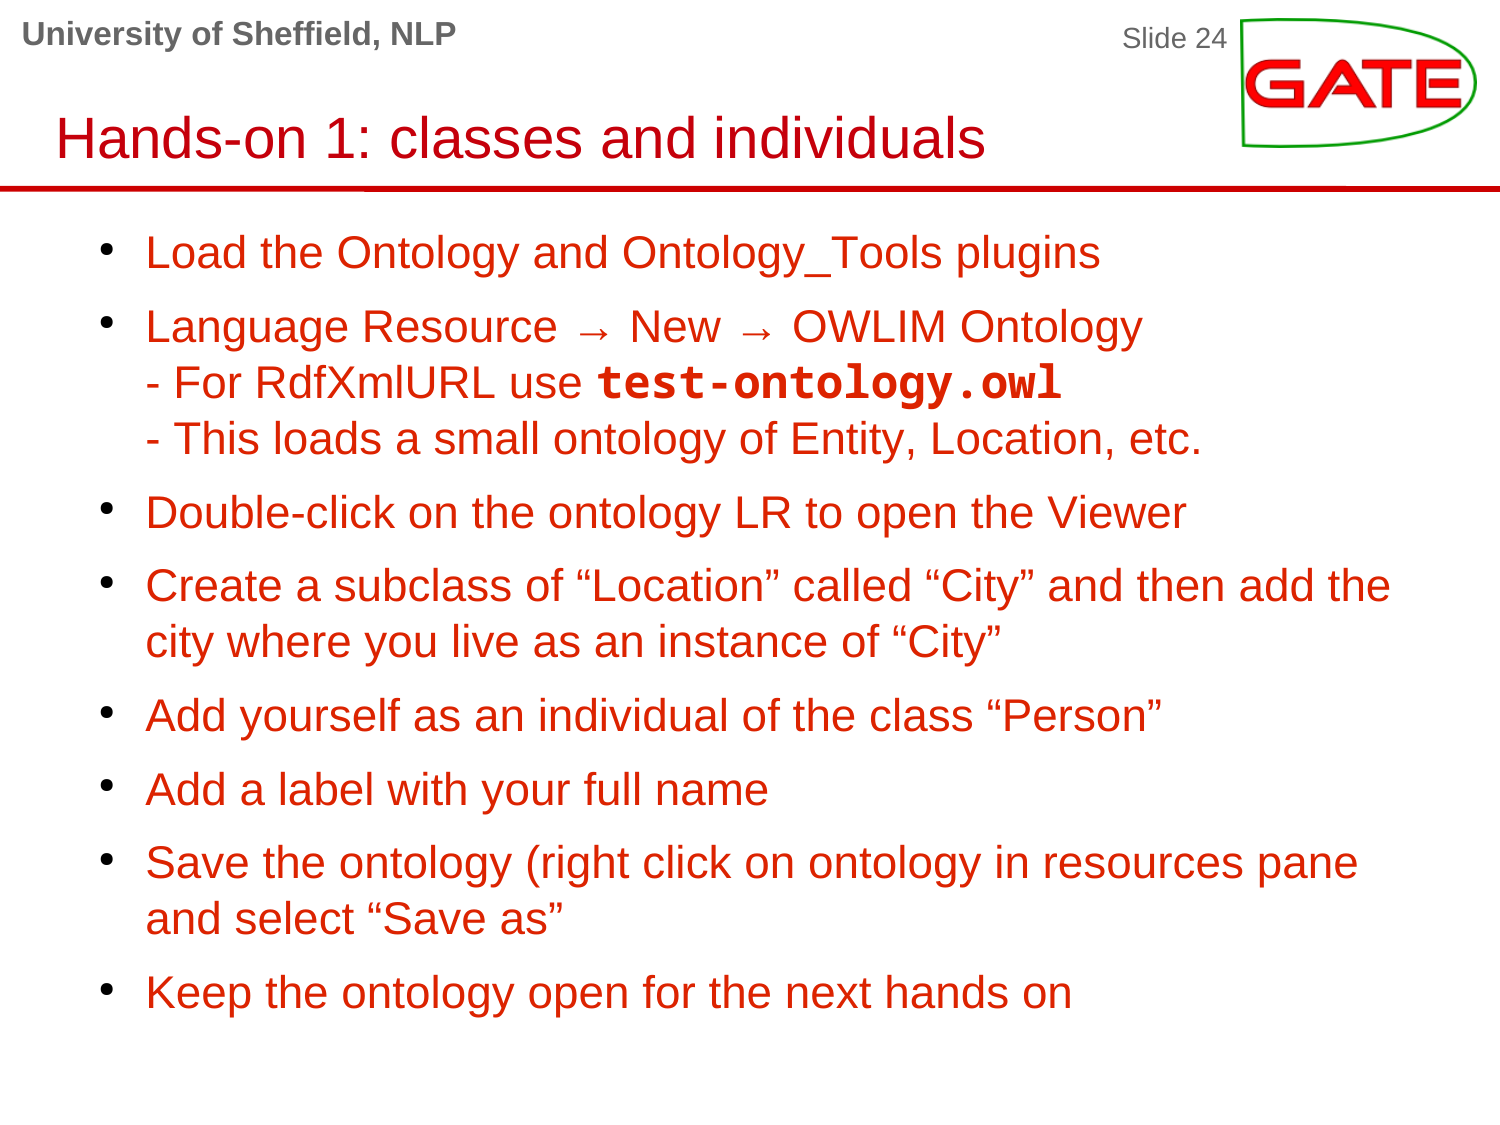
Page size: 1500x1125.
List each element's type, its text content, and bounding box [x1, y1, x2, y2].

list Load the Ontology and Ontology_Tools plugins Language Resource → New → OWLIM Ontology - For RdfXmlURL use test-ontology.owl - This loads a small ontology of Entity, Location, etc. Double-click on the ontology LR to open the Viewer Create a subclass of “Location” called “City” and then add the city where you live as an instance of “City” Add yourself as an individual of the class “Person” Add a label with your full name Save the ontology (right click on ontology in resources pane and select “Save as” Keep the ontology open for the next hands on [23, 221, 1418, 1087]
title Hands-on 1: classes and individuals [55, 72, 1296, 206]
picture [1240, 18, 1477, 148]
